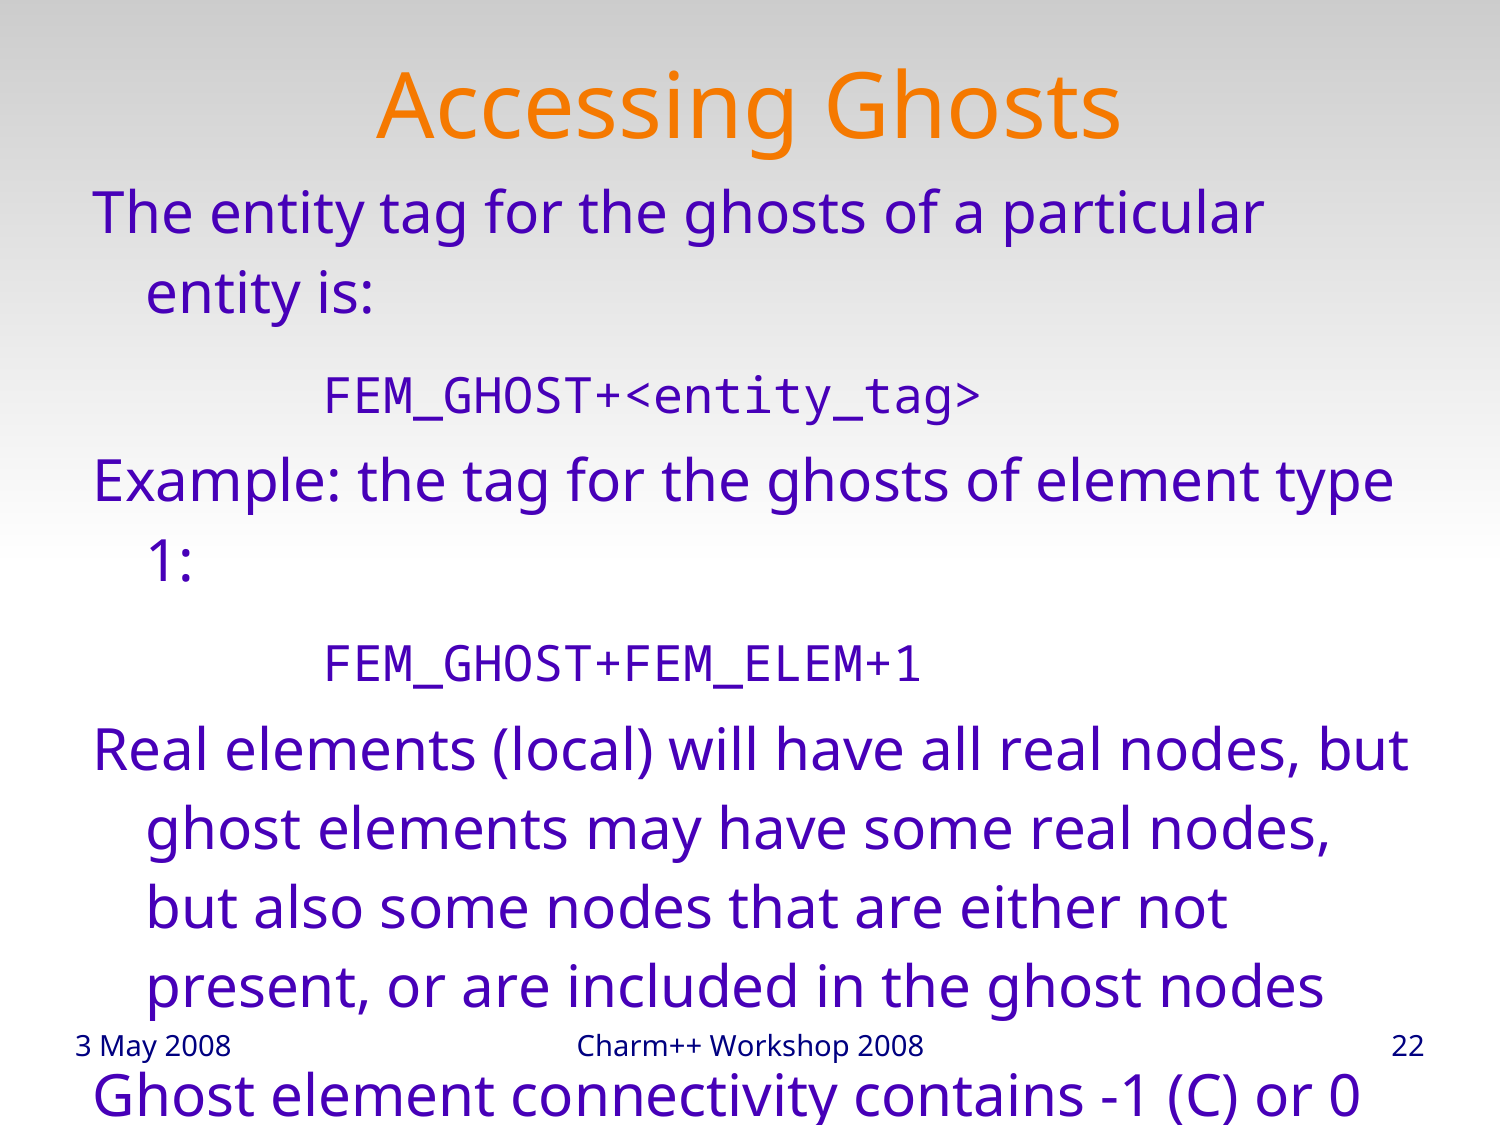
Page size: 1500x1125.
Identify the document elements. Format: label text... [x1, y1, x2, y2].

list The entity tag for the ghosts of a particular entity is: FEM_GHOST+<entity_tag> Example: the tag for the ghosts of element type 1: FEM_GHOST+FEM_ELEM+1 Real elements (local) will have all real nodes, but ghost elements may have some real nodes, but also some nodes that are either not present, or are included in the ghost nodes Ghost element connectivity contains -1 (C) or 0 (FORTRAN) for non-present nodes, and negative integers for ghost nodes [75, 171, 1425, 988]
title Accessing Ghosts [75, 16, 1425, 171]
